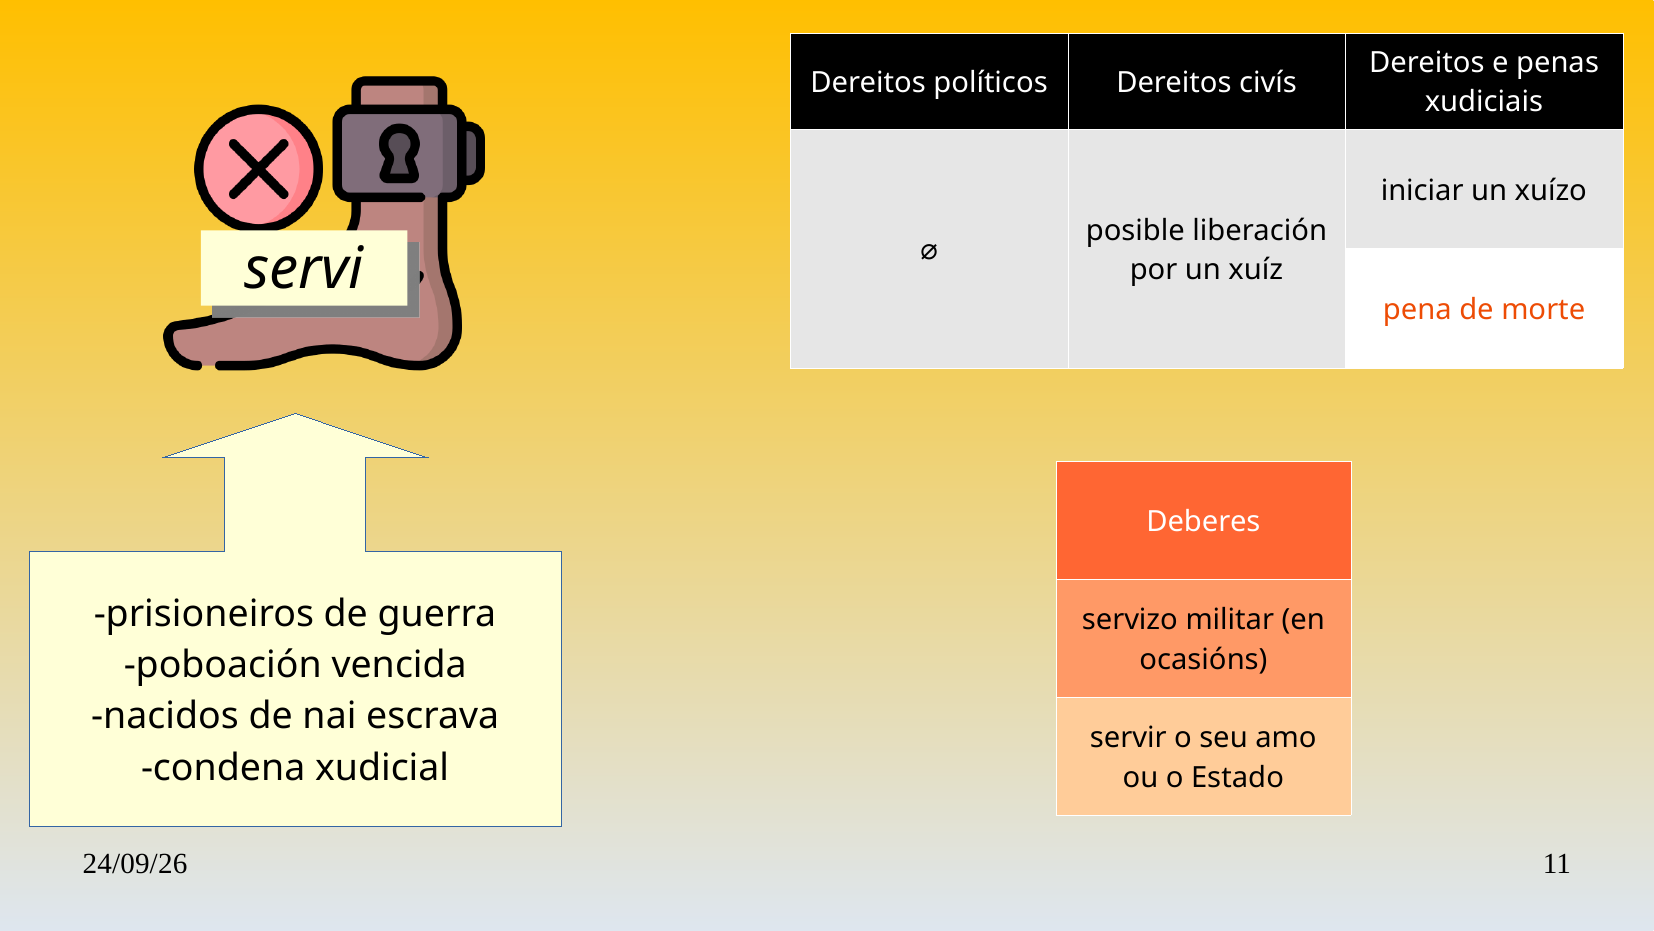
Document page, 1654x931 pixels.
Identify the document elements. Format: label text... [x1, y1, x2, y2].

table_header Deberes [1057, 462, 1351, 579]
table_cell servizo militar (en ocasións) [1057, 580, 1351, 697]
table_cell posible liberación por un xuíz [1069, 130, 1345, 368]
text_box -prisioneiros de guerra -poboación vencida -nacidos de nai escrava -condena xudicial [29, 413, 562, 827]
picture [163, 62, 485, 384]
table_cell iniciar un xuízo [1346, 130, 1623, 248]
table_header Dereitos políticos [791, 34, 1068, 129]
table_header Dereitos civís [1069, 34, 1345, 129]
table_header Dereitos e penas xudiciais [1346, 34, 1623, 129]
table_cell pena de morte [1346, 249, 1623, 368]
table_cell servir o seu amo ou o Estado [1057, 698, 1351, 815]
text_box servi [200, 230, 408, 306]
table_cell ⌀ [791, 130, 1068, 368]
